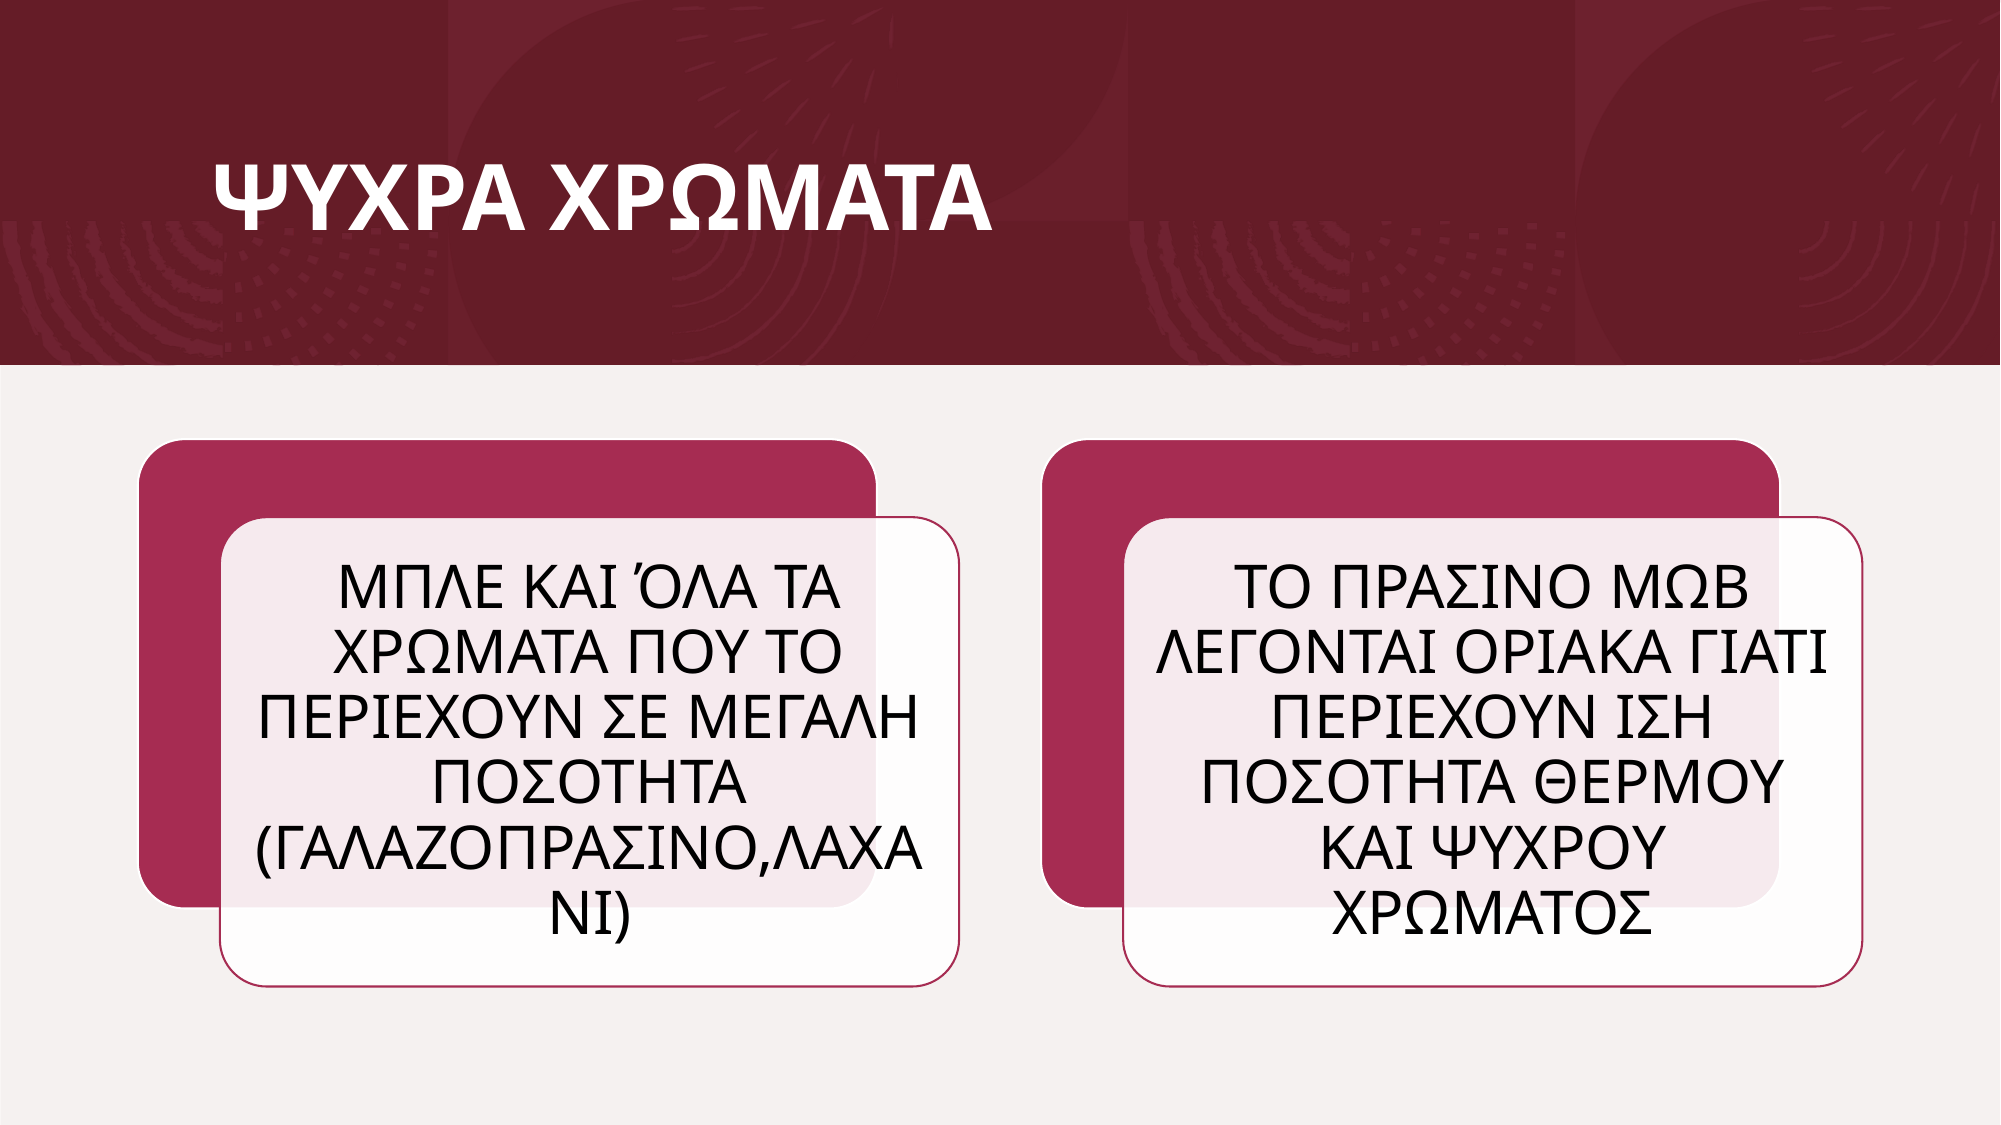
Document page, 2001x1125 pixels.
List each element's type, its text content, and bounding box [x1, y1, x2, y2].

text_box [0, 0, 2000, 1125]
text_box ΜΠΛΕ ΚΑΙ ΌΛΑ ΤΑ ΧΡΩΜΑΤΑ ΠΟΥ ΤΟ ΠΕΡΙΕΧΟΥΝ ΣΕ ΜΕΓΑΛΗ ΠΟΣΟΤΗΤΑ (ΓΑΛΑΖΟΠΡΑΣΙΝΟ,ΛΑΧΑΝΙ) [219, 517, 960, 987]
title ΨΥΧΡΑ ΧΡΩΜΑΤΑ [196, 62, 1838, 325]
text_box ΤΟ ΠΡΑΣΙΝΟ ΜΩΒ ΛΕΓΟΝΤΑΙ ΟΡΙΑΚΑ ΓΙΑΤΙ ΠΕΡΙΕΧΟΥΝ ΙΣΗ ΠΟΣΟΤΗΤΑ ΘΕΡΜΟΥ ΚΑΙ ΨΥΧΡΟΥ ΧΡΩΜΑΤΟΣ [1123, 517, 1863, 987]
